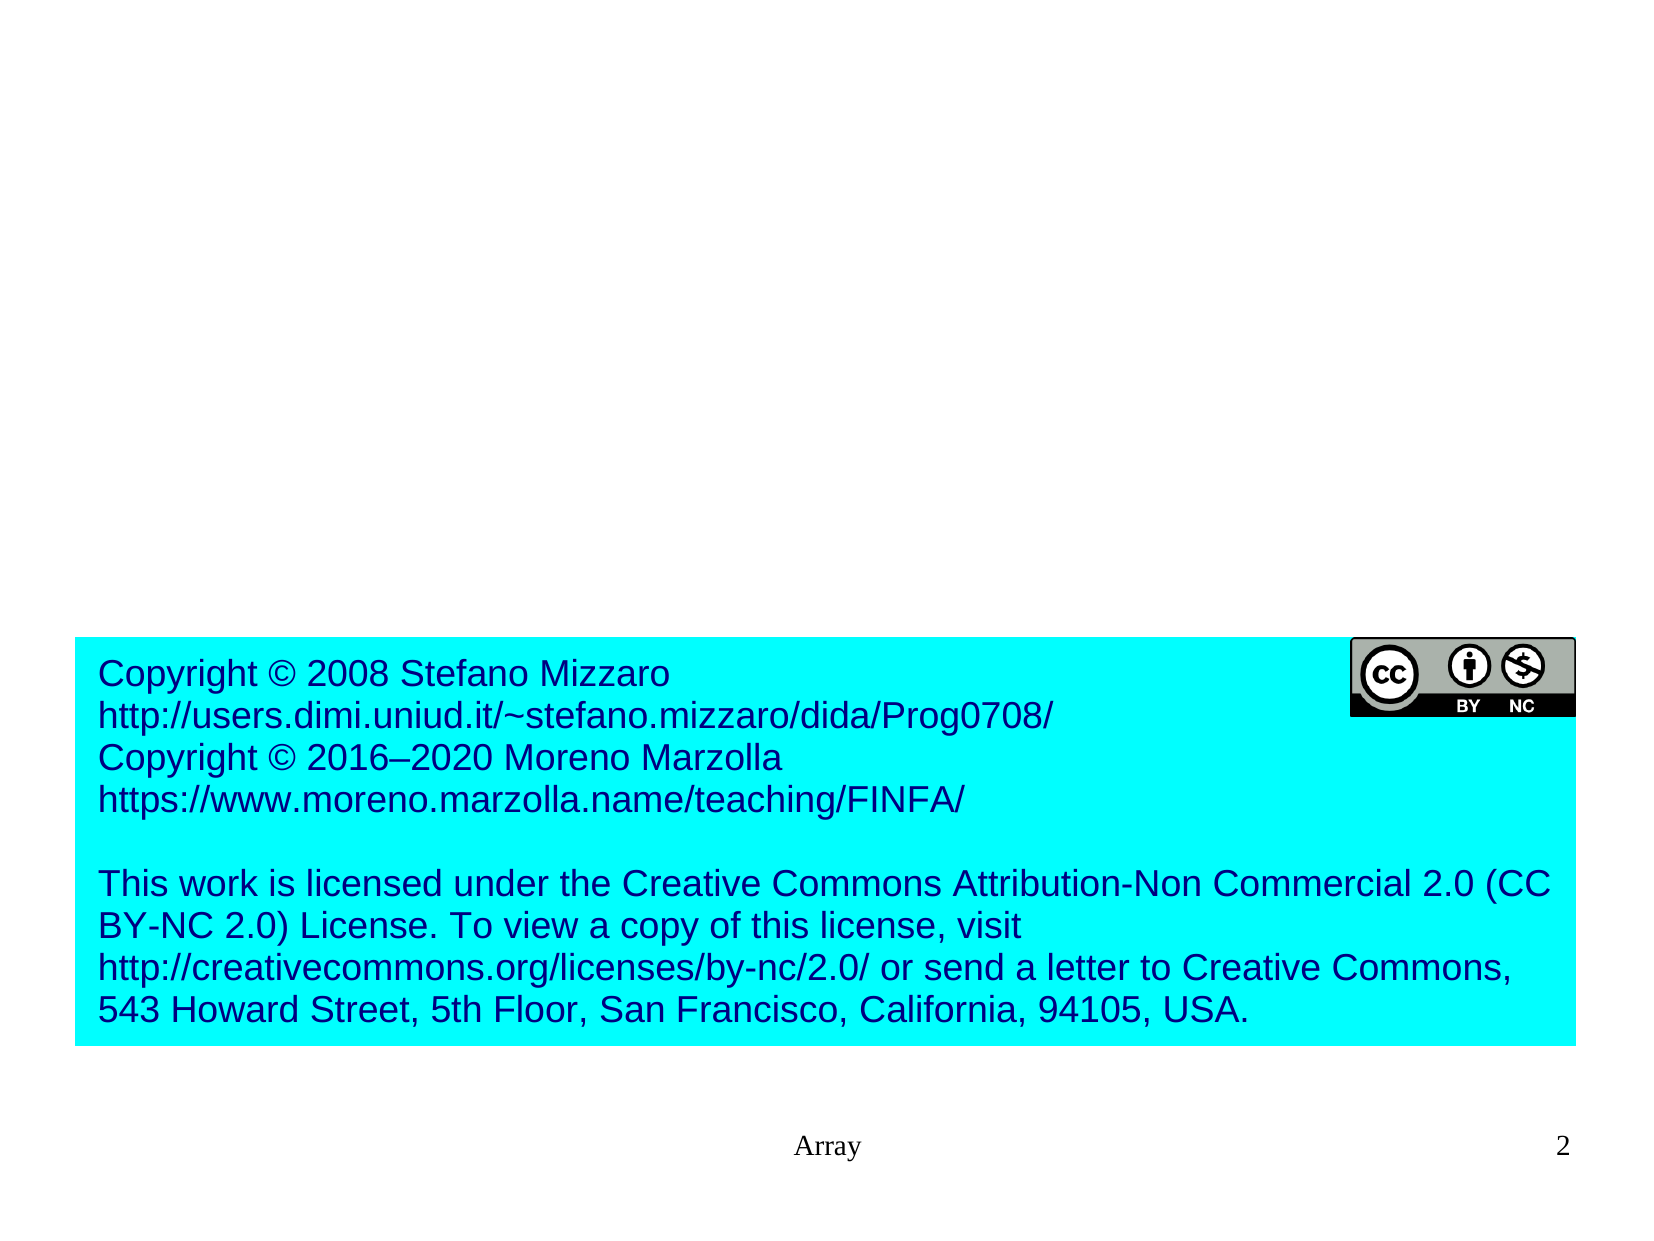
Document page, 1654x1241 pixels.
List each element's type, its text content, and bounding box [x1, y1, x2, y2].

picture [1350, 637, 1576, 717]
text_box Copyright © 2008 Stefano Mizzaro http://users.dimi.uniud.it/~stefano.mizzaro/dida/Prog0708/ Copyright © 2016–2020 Moreno Marzolla https://www.moreno.marzolla.name/teaching/FINFA/ This work is licensed under the Creative Commons Attribution-Non Commercial 2.0 (CC BY-NC 2.0) License. To view a copy of this license, visit http://creativecommons.org/licenses/by-nc/2.0/ or send a letter to Creative Commons, 543 Howard Street, 5th Floor, San Francisco, California, 94105, USA. [75, 637, 1576, 1046]
